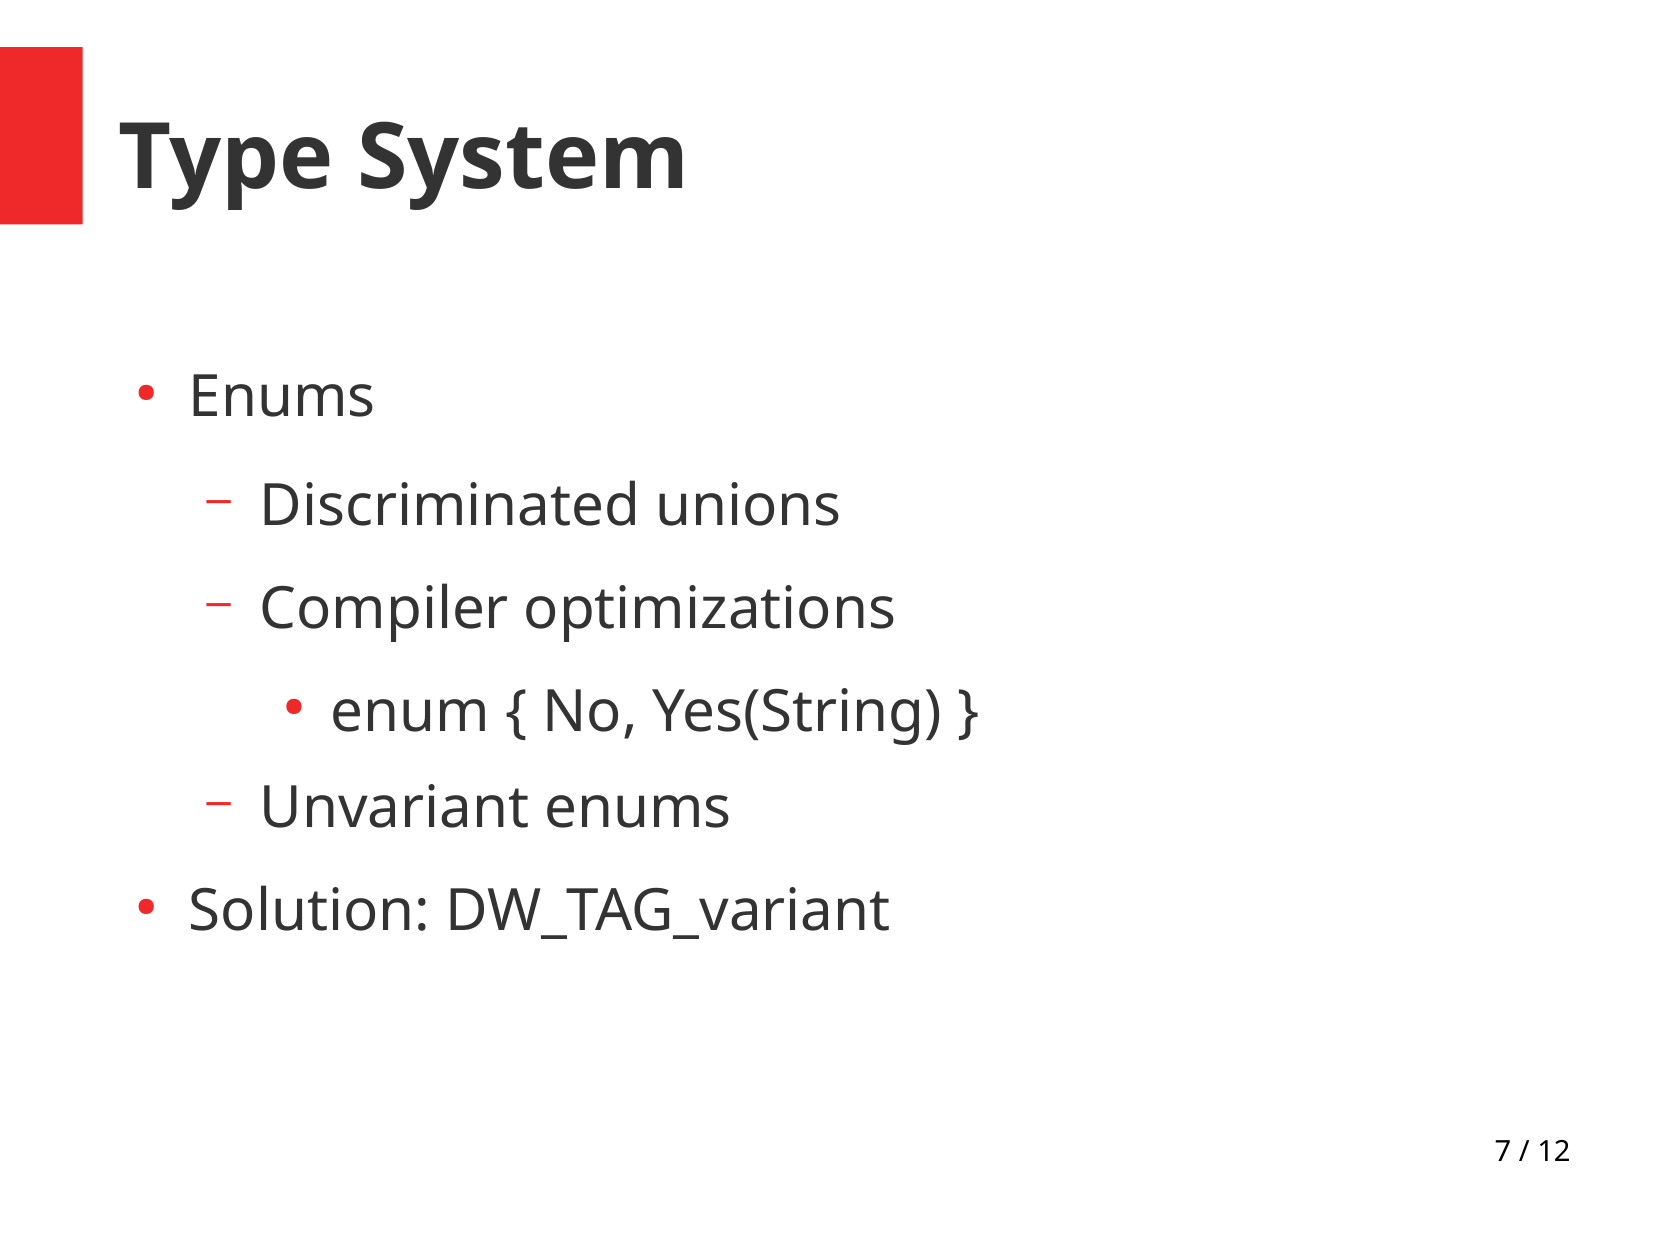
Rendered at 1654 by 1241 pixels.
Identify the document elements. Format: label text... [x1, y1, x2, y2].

list Enums Discriminated unions Compiler optimizations enum { No, Yes(String) } Unvariant enums Solution: DW_TAG_variant [118, 354, 1536, 1074]
title Type System [118, 49, 1571, 257]
